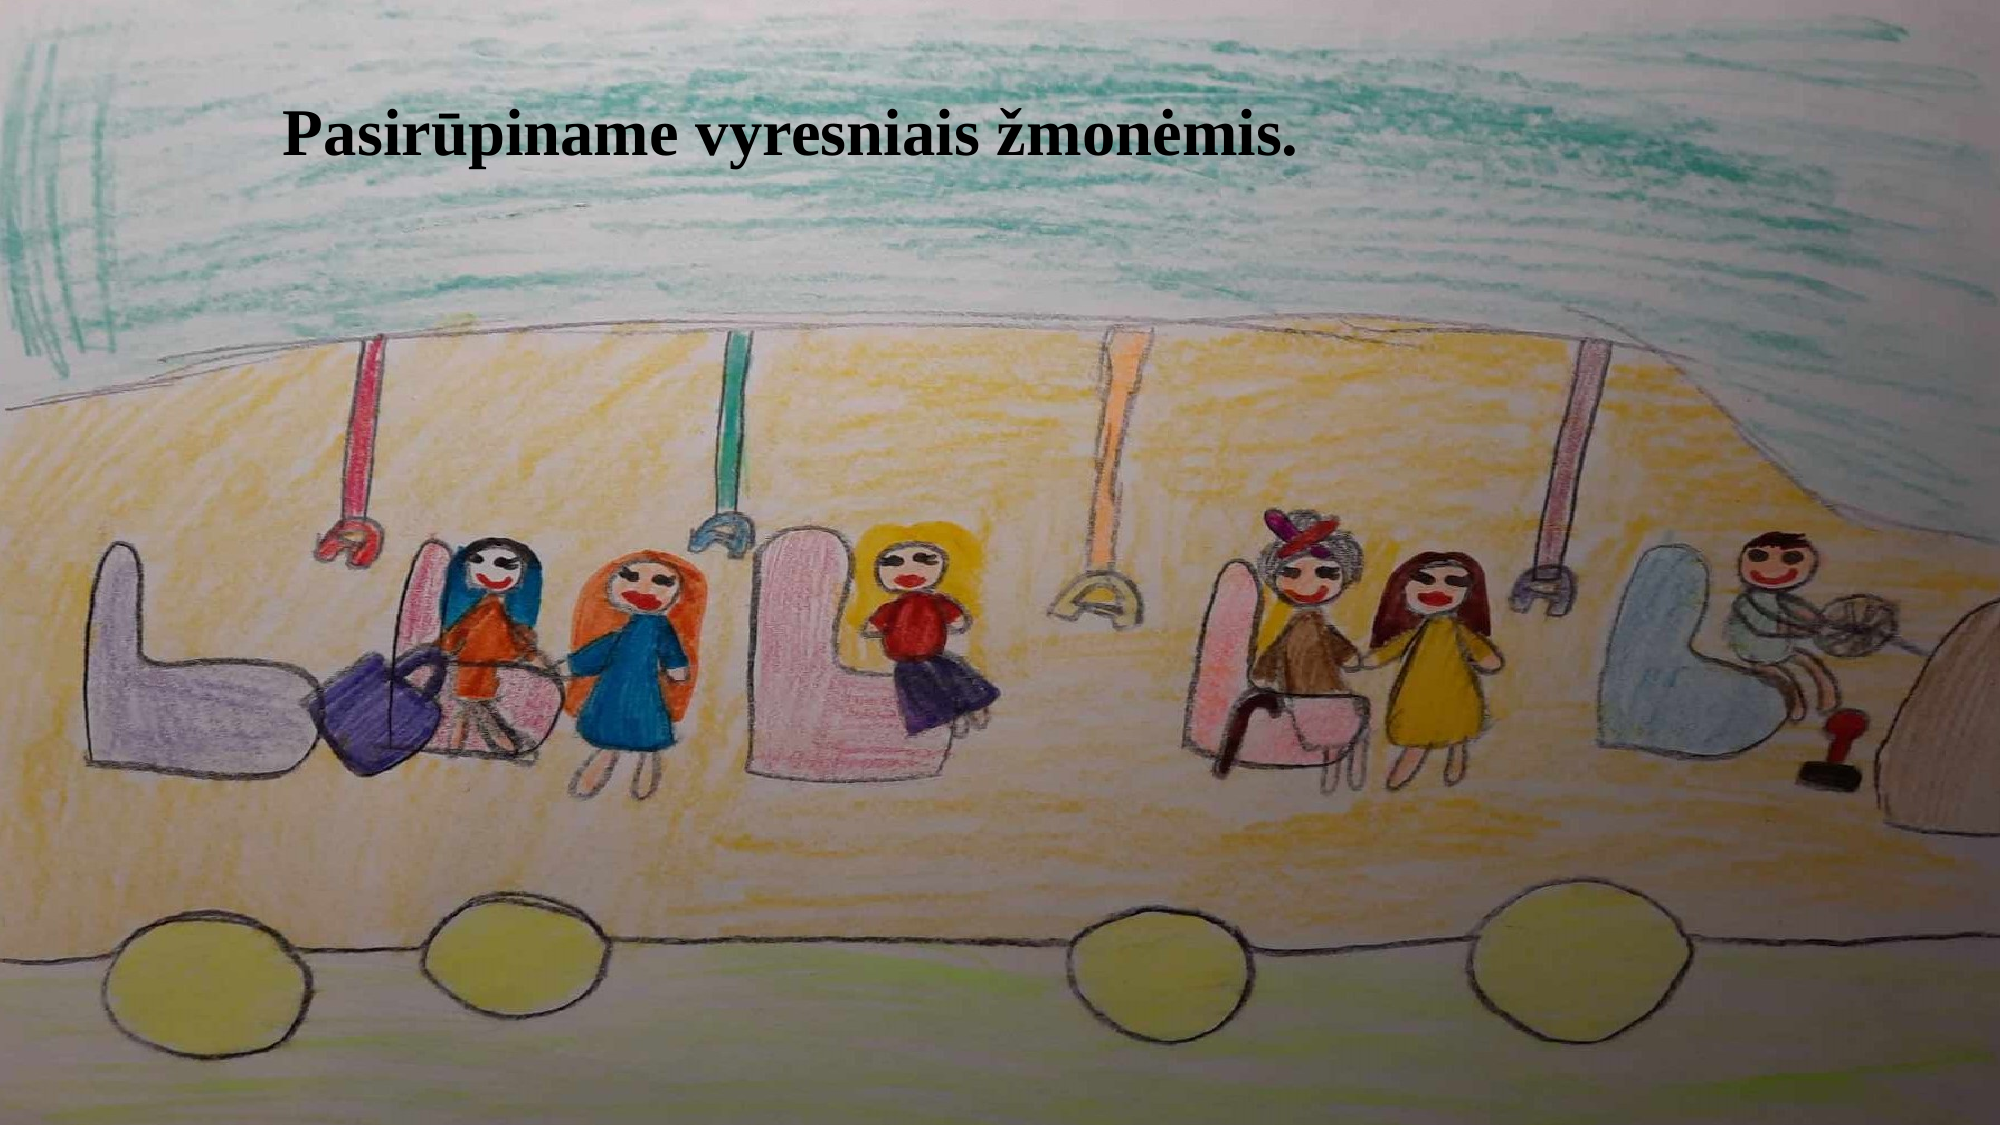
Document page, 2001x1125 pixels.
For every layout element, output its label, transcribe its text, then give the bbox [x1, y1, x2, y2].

text_box Pasirūpiname vyresniais žmonėmis. [267, 81, 1597, 178]
picture [0, 0, 2000, 1125]
